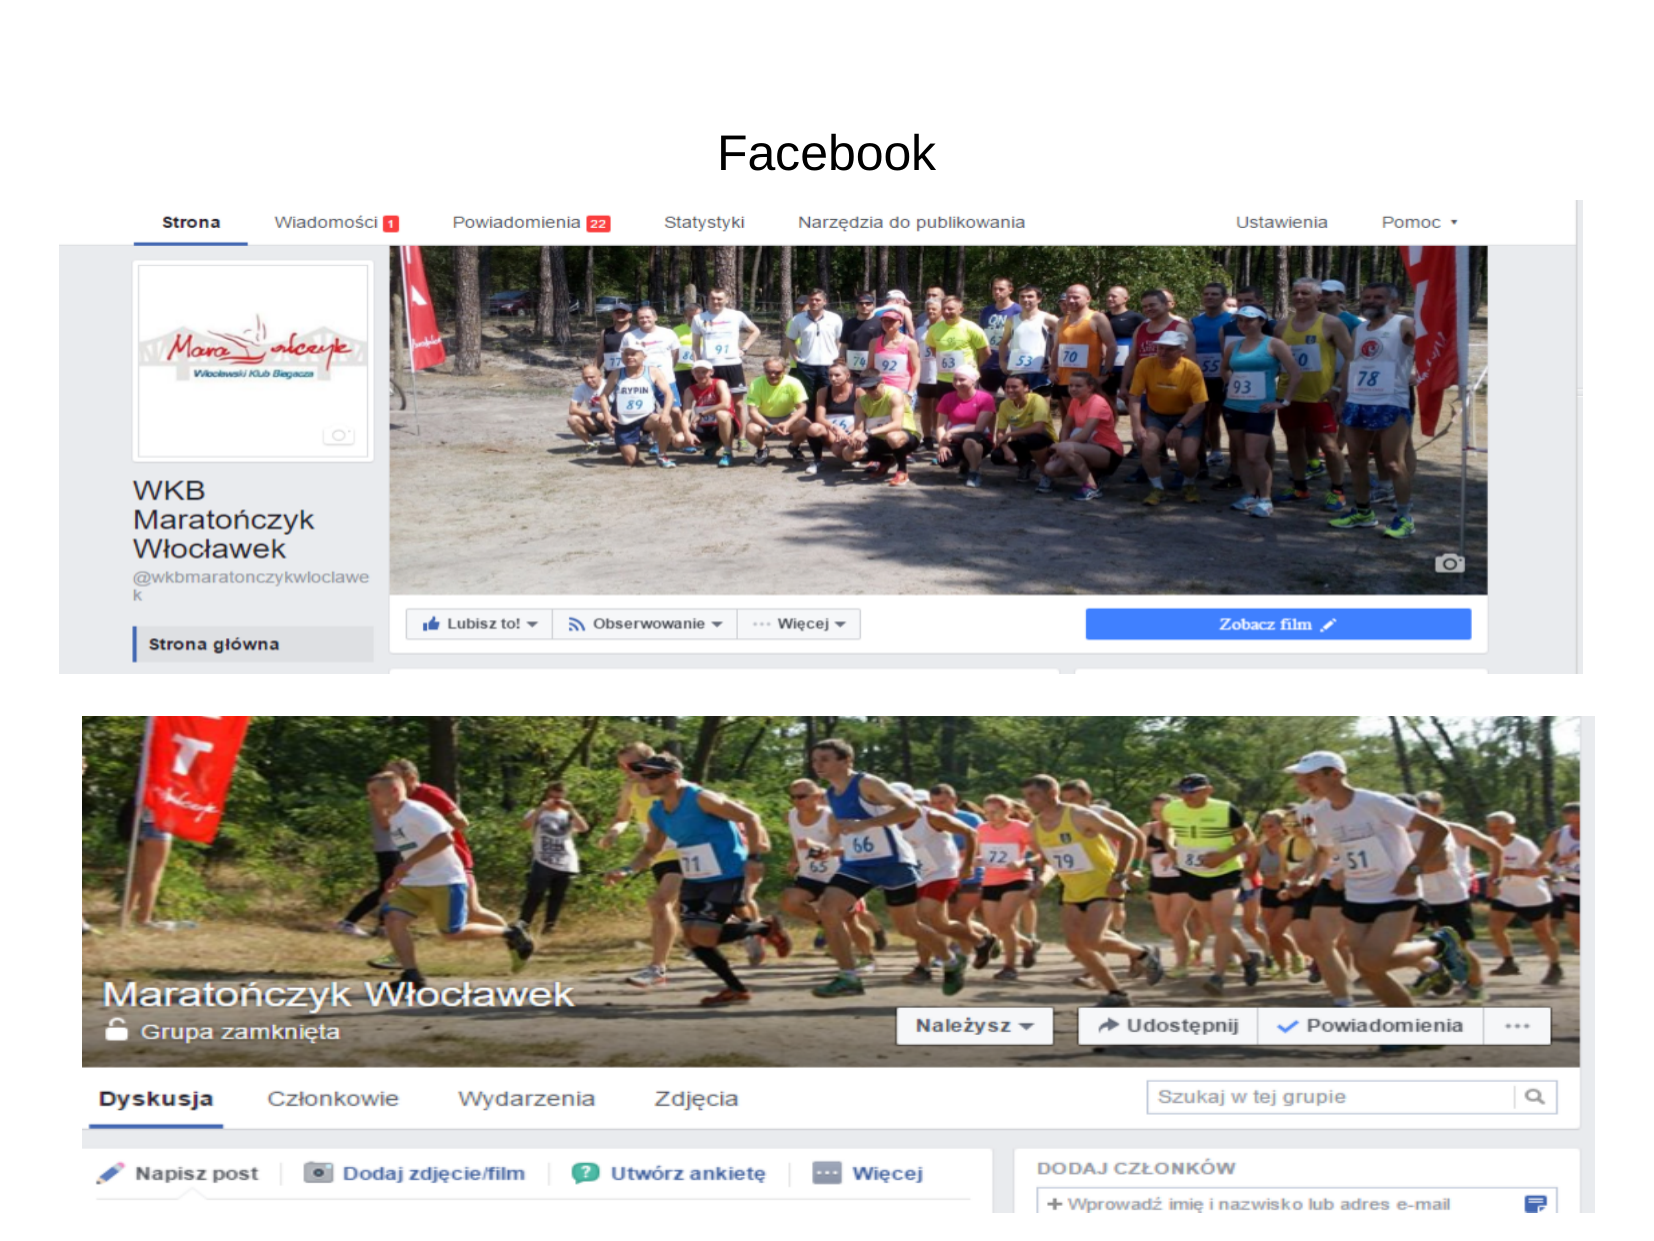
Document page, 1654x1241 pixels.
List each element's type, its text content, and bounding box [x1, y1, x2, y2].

title Facebook [82, 49, 1571, 200]
picture [82, 716, 1595, 1213]
picture [59, 200, 1583, 674]
